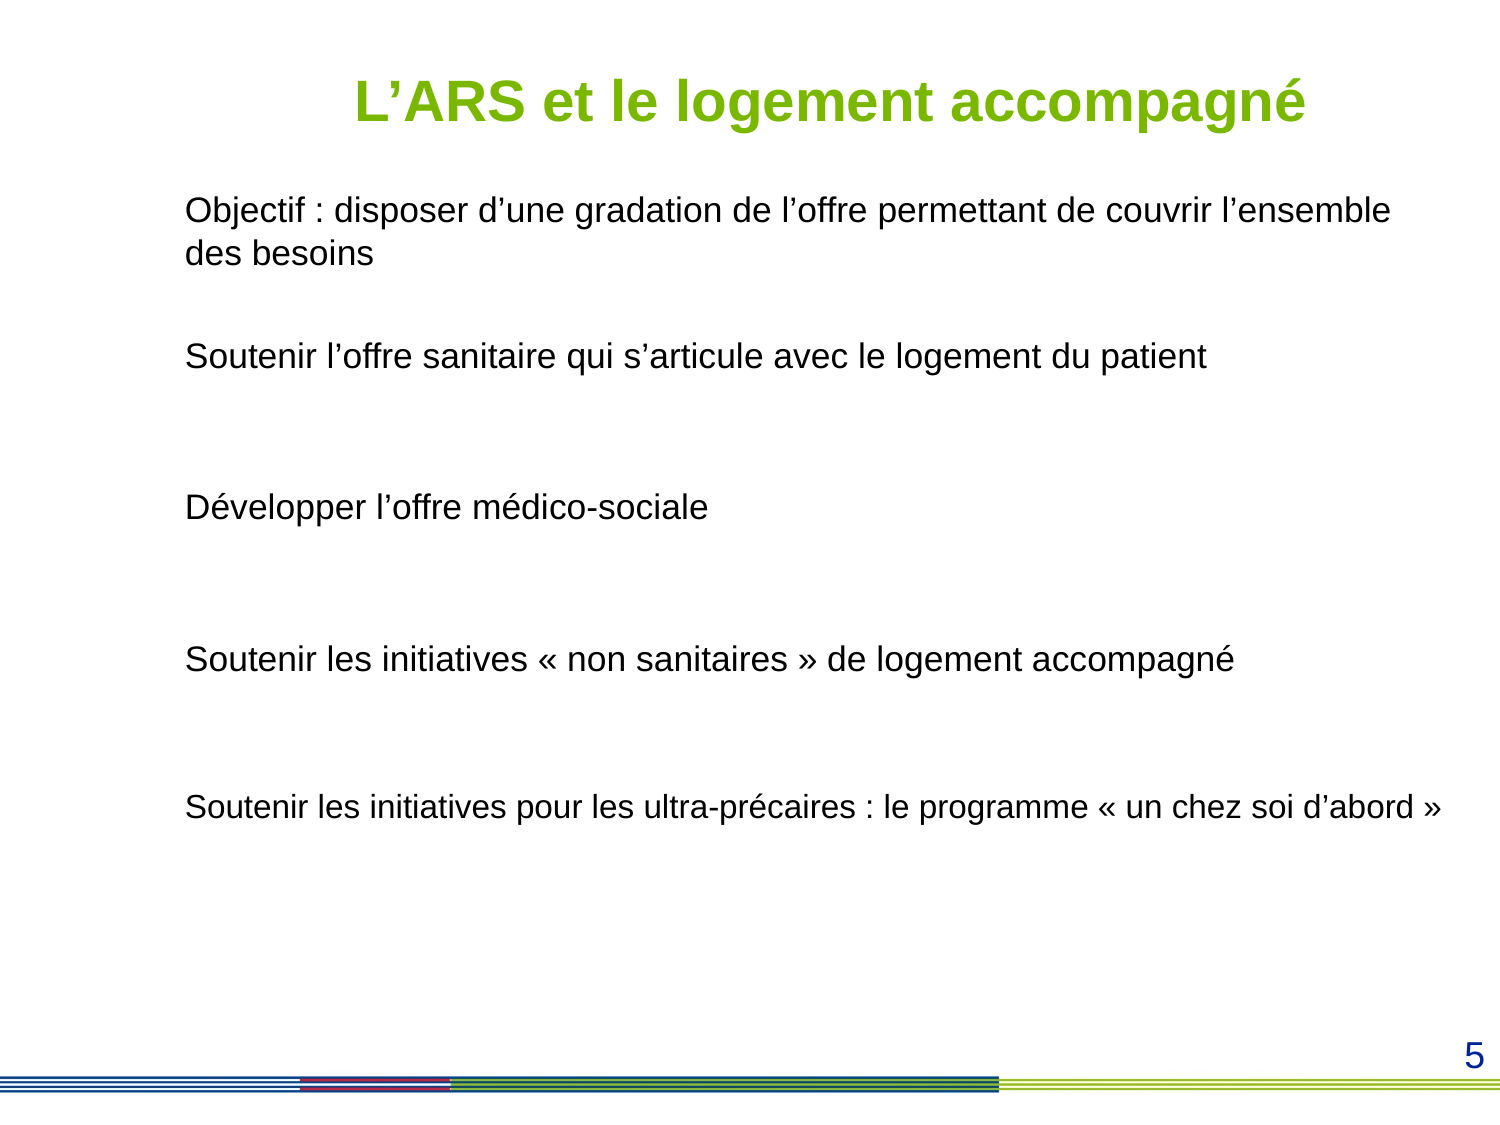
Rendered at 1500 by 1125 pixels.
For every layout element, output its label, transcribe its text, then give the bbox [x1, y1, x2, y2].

text_box L’ARS et le logement accompagné [29, 36, 1500, 161]
picture [0, 1070, 1500, 1098]
text_box Objectif : disposer d’une gradation de l’offre permettant de couvrir l’ensemble des besoins Soutenir l’offre sanitaire qui s’articule avec le logement du patient Développer l’offre médico-sociale Soutenir les initiatives « non sanitaires » de logement accompagné Soutenir les initiatives pour les ultra-précaires : le programme « un chez soi d’abord » [29, 137, 1471, 1005]
